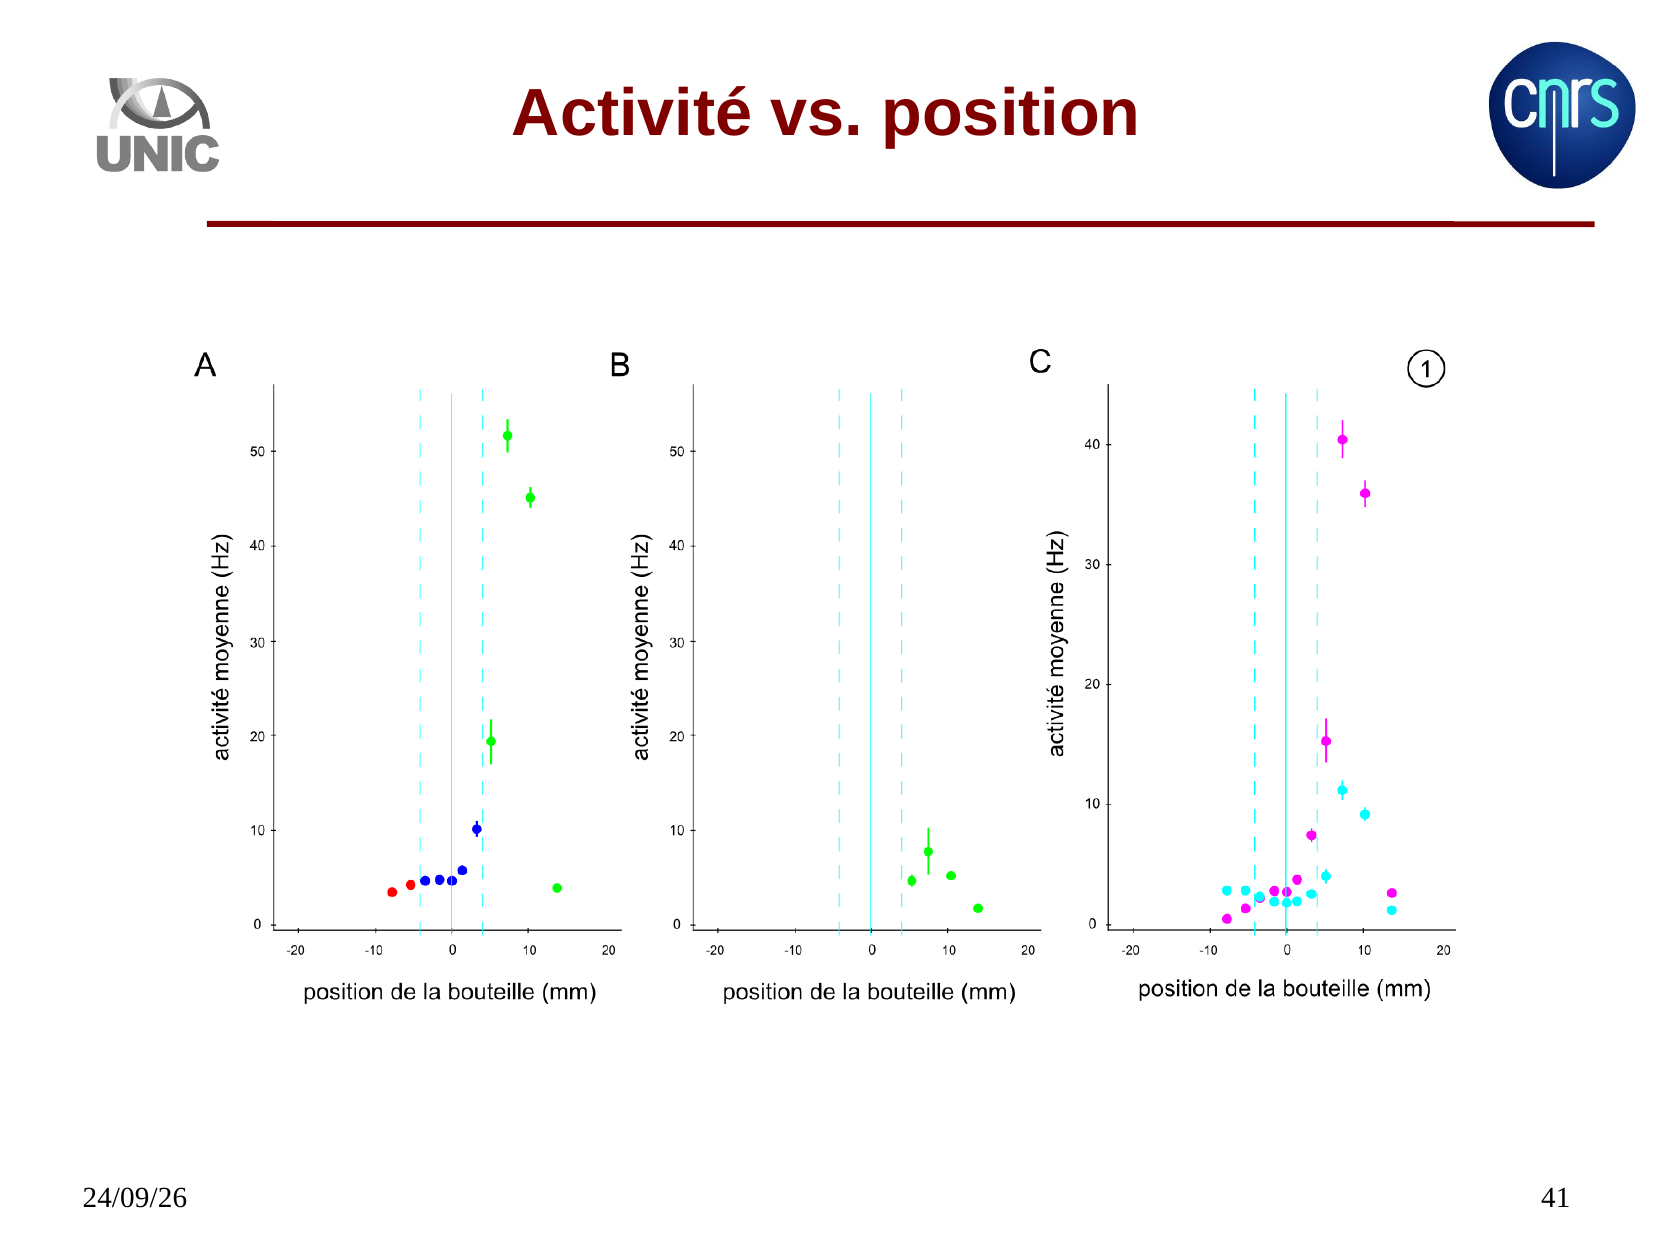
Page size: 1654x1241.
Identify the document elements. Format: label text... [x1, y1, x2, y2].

text_box <numéro> [1185, 1180, 1571, 1215]
picture [194, 324, 1456, 1004]
text_box 13/02/12 [82, 1180, 468, 1215]
picture [1571, 41, 1636, 189]
title Activité vs. position [82, 17, 1571, 212]
